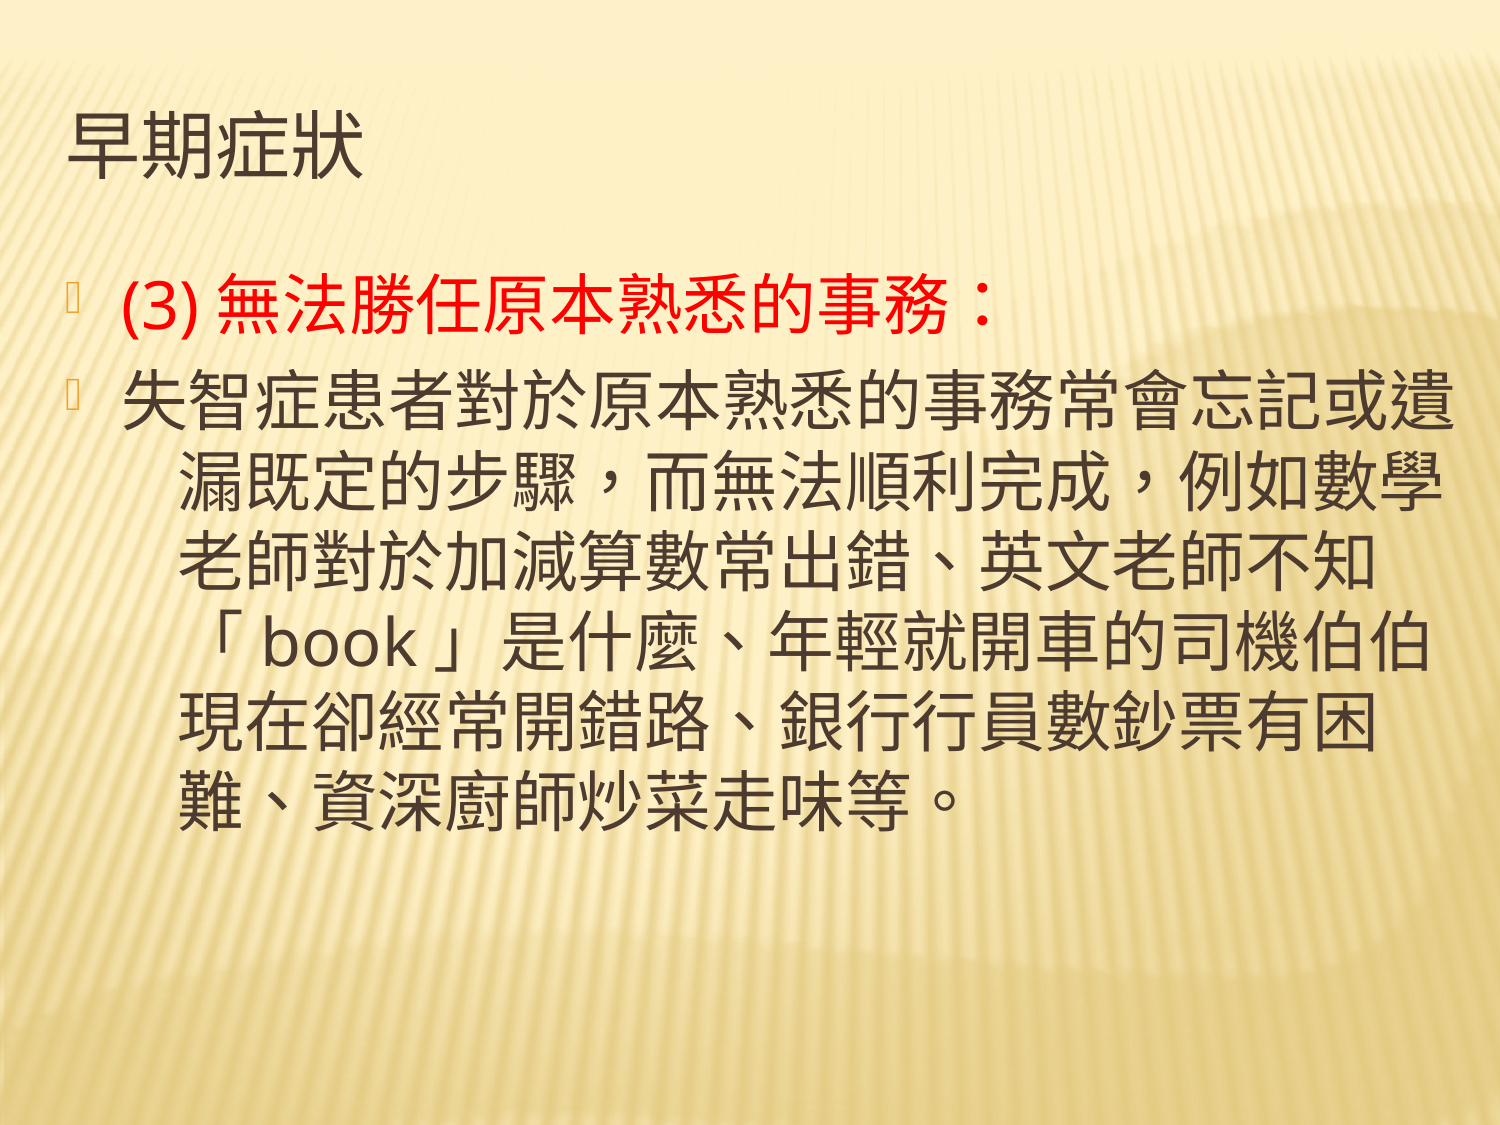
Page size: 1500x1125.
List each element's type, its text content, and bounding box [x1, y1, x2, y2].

title 早期症狀 [50, 75, 1476, 213]
list (3)無法勝任原本熟悉的事務： 失智症患者對於原本熟悉的事務常會忘記或遺漏既定的步驟，而無法順利完成，例如數學老師對於加減算數常出錯、英文老師不知「book」是什麼、年輕就開車的司機伯伯現在卻經常開錯路、銀行行員數鈔票有困難、資深廚師炒菜走味等。 [50, 254, 1476, 998]
